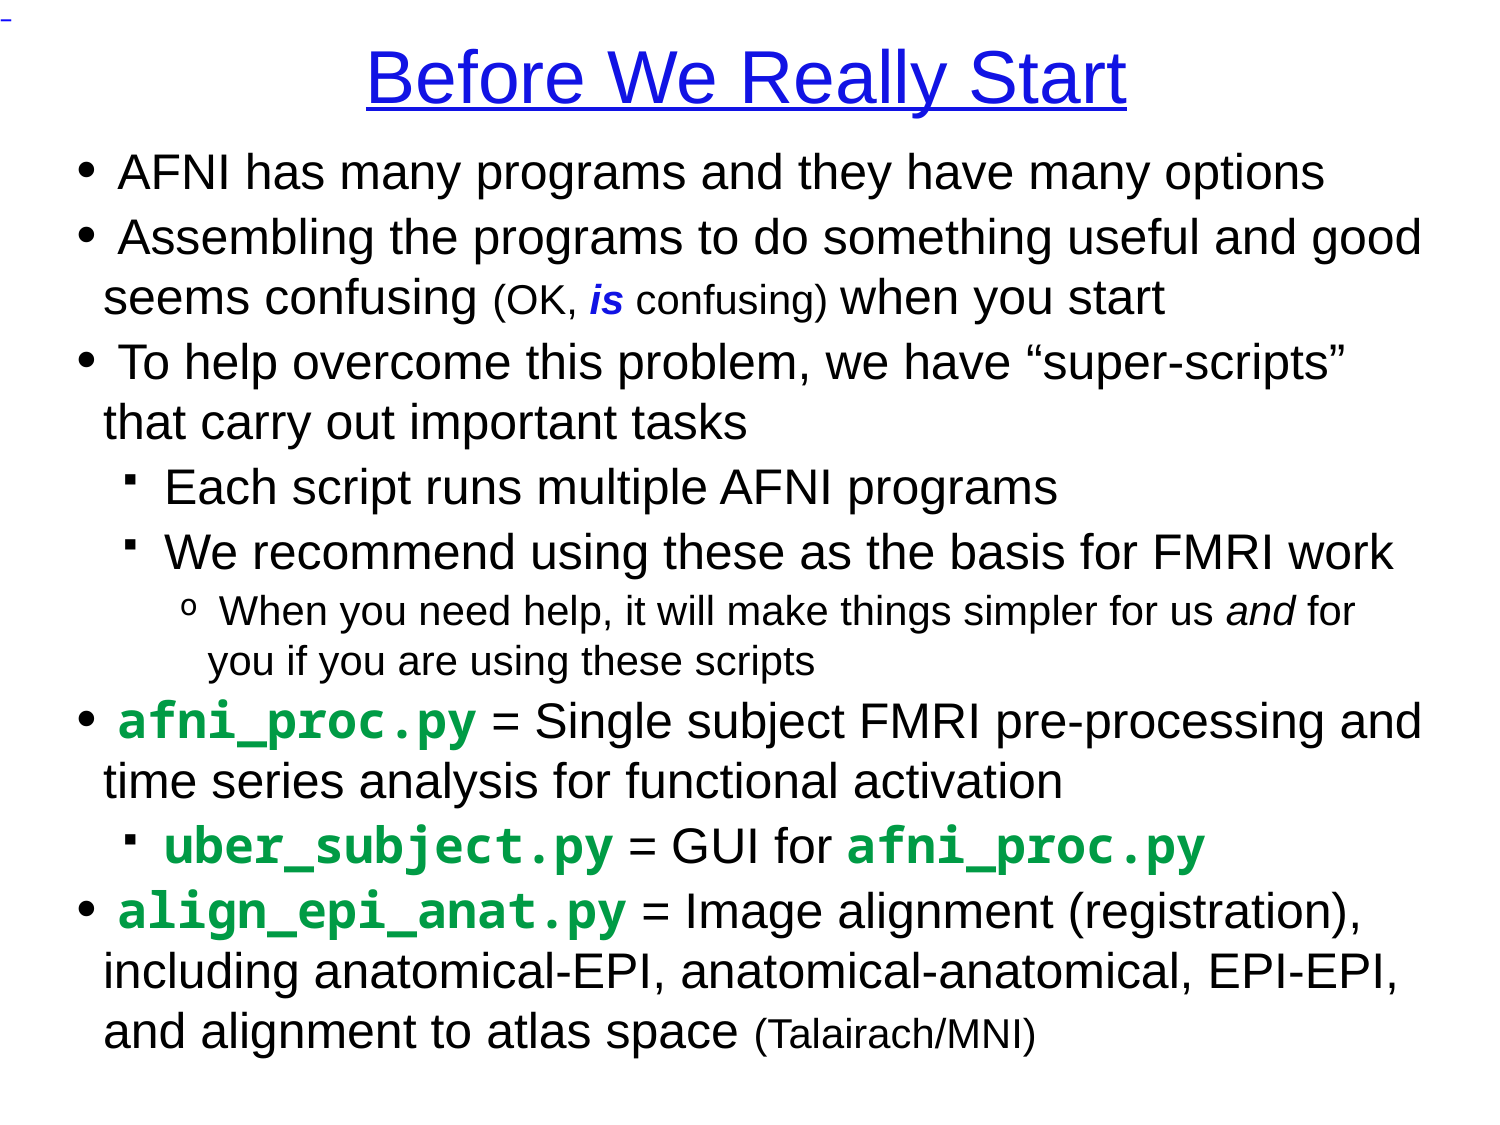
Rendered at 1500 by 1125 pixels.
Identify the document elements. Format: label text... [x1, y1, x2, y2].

list AFNI has many programs and they have many options Assembling the programs to do something useful and good seems confusing (OK, is confusing) when you start To help overcome this problem, we have “super-scripts” that carry out important tasks Each script runs multiple AFNI programs We recommend using these as the basis for FMRI work When you need help, it will make things simpler for us and for you if you are using these scripts afni_proc.py = Single subject FMRI pre-processing and time series analysis for functional activation uber_subject.py = GUI for afni_proc.py align_epi_anat.py = Image alignment (registration), including anatomical-EPI, anatomical-anatomical, EPI-EPI, and alignment to atlas space (Talairach/MNI) [60, 132, 1449, 1079]
title Before We Really Start [109, 10, 1385, 132]
